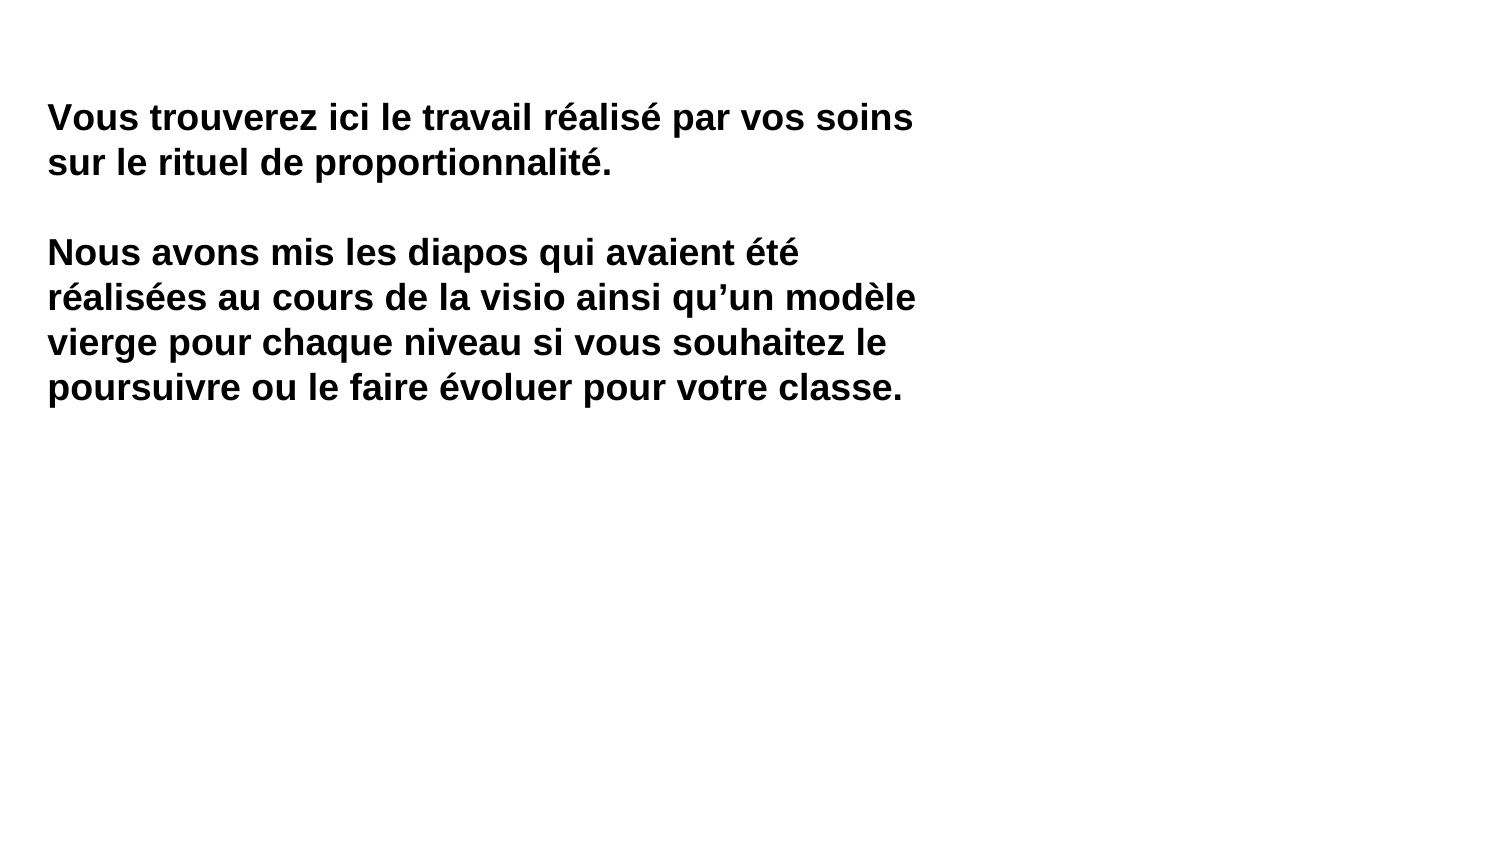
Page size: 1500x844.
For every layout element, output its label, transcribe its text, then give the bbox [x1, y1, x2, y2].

text_box Vous trouverez ici le travail réalisé par vos soins sur le rituel de proportionnalité. Nous avons mis les diapos qui avaient été réalisées au cours de la visio ainsi qu’un modèle vierge pour chaque niveau si vous souhaitez le poursuivre ou le faire évoluer pour votre classe. [32, 78, 949, 427]
